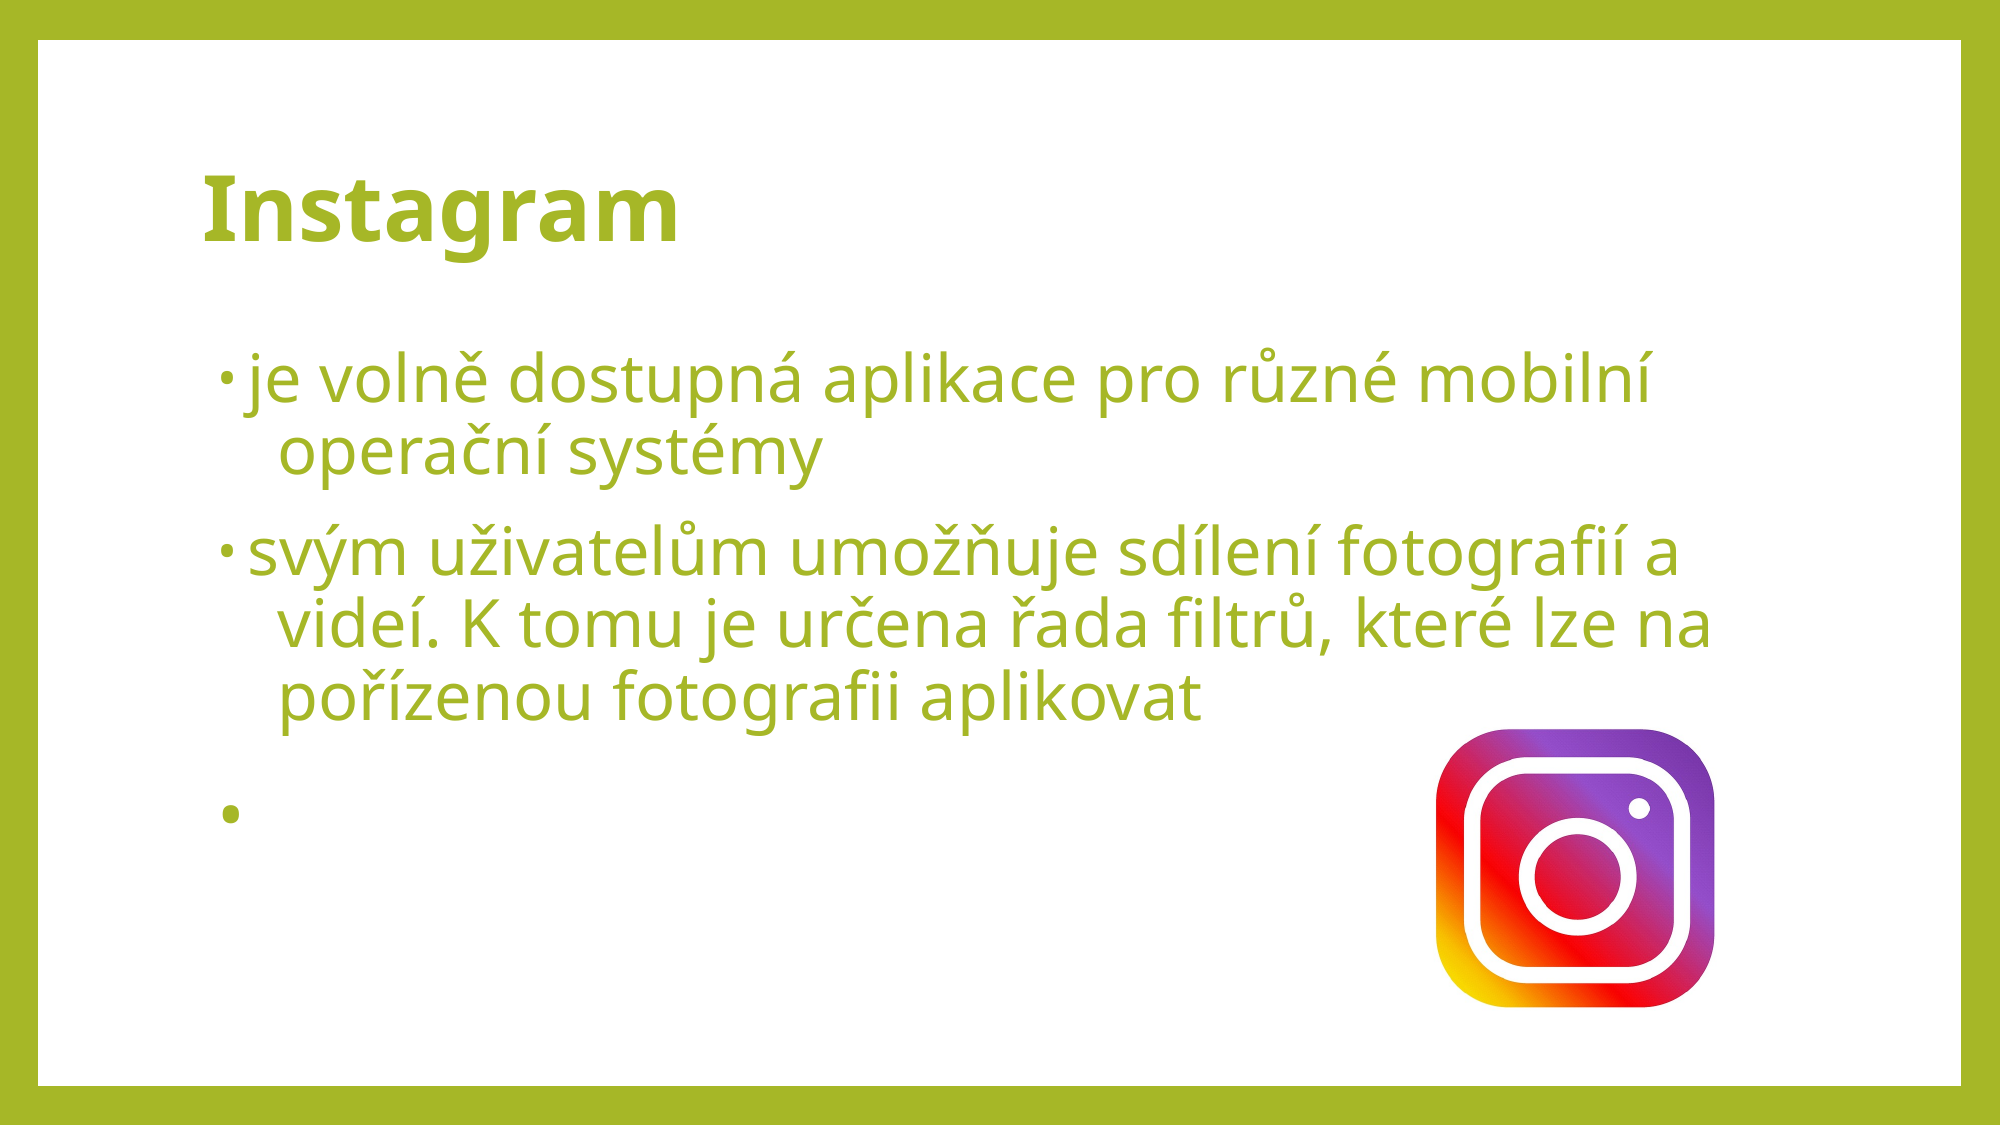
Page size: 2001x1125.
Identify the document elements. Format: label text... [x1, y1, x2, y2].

picture [1392, 686, 1760, 1051]
title Instagram [187, 99, 1808, 323]
list je volně dostupná aplikace pro různé mobilní operační systémy svým uživatelům umožňuje sdílení fotografií a videí. K tomu je určena řada filtrů, které lze na pořízenou fotografii aplikovat [187, 337, 1808, 1000]
